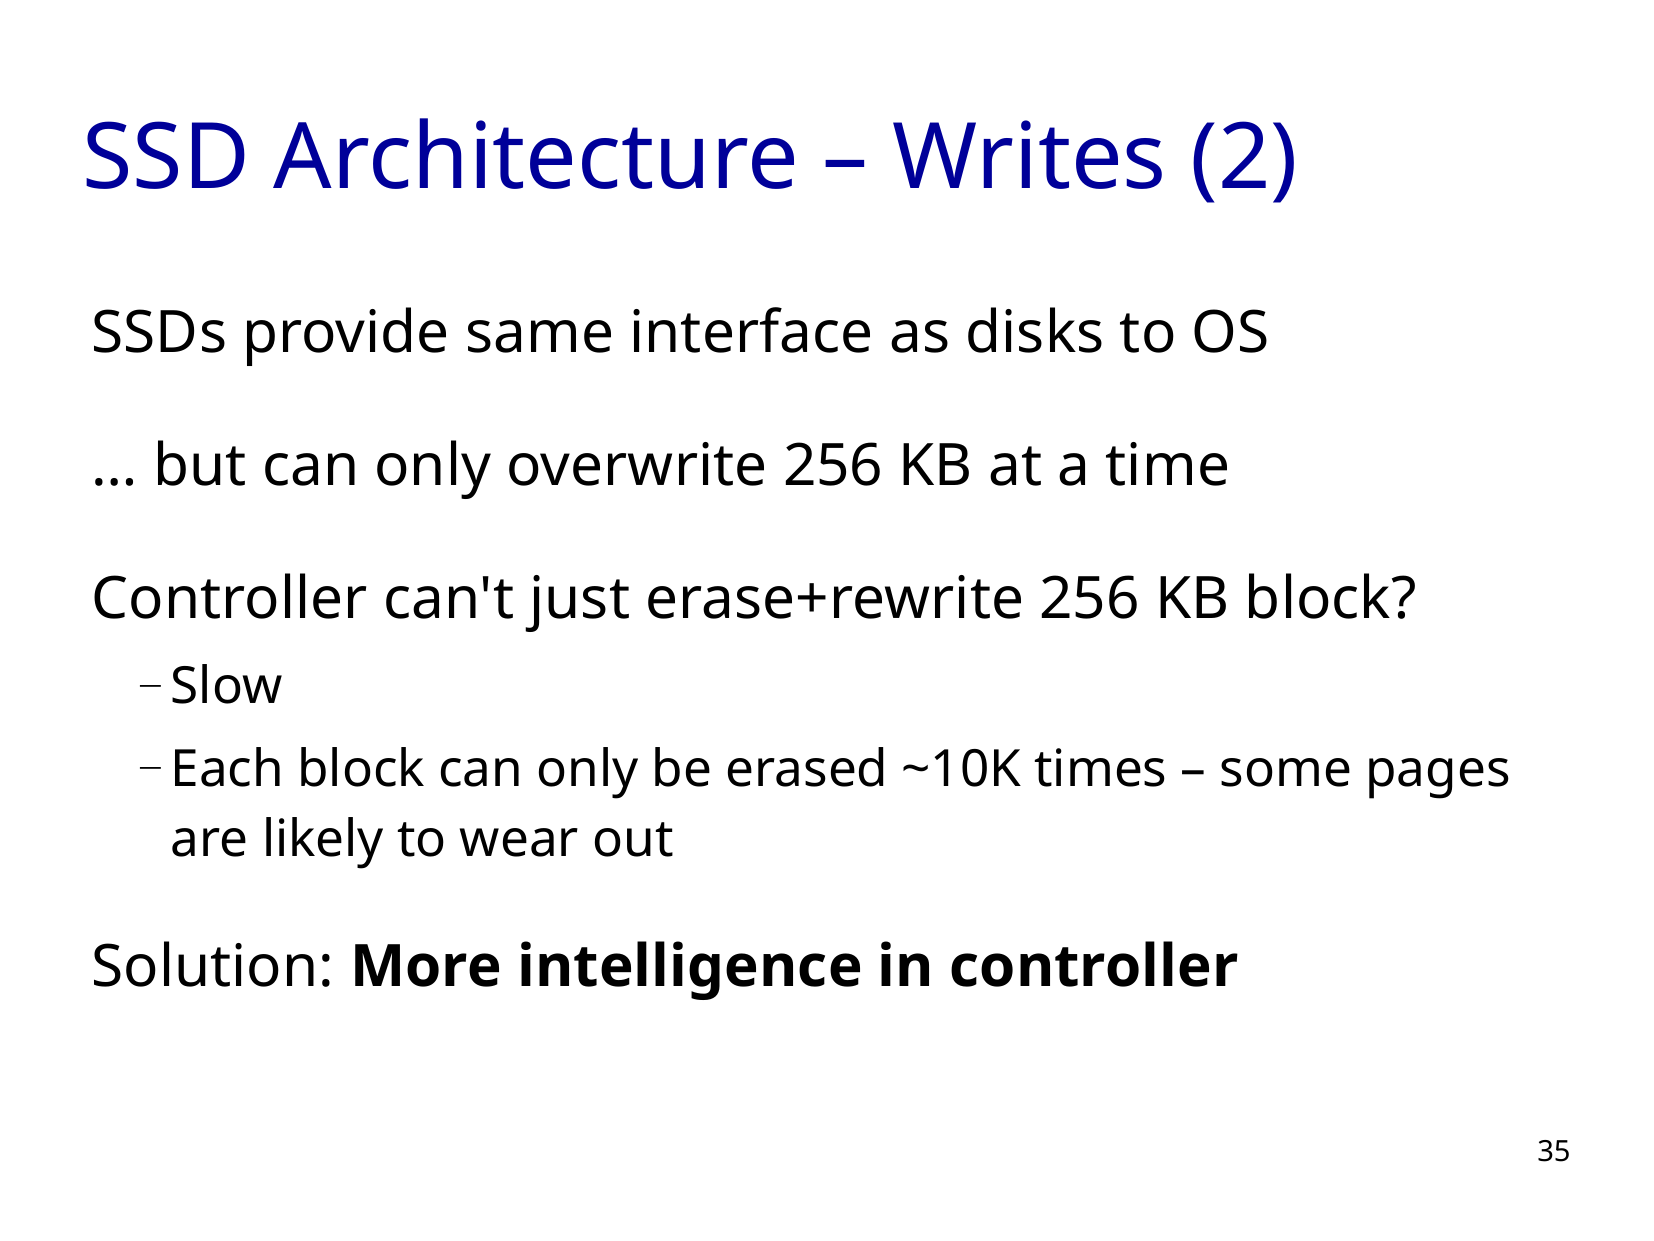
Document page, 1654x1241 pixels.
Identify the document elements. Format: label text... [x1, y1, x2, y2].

list SSDs provide same interface as disks to OS … but can only overwrite 256 KB at a time Controller can't just erase+rewrite 256 KB block? Slow Each block can only be erased ~10K times – some pages are likely to wear out Solution: More intelligence in controller [60, 290, 1571, 1006]
title SSD Architecture – Writes (2) [82, 49, 1571, 257]
